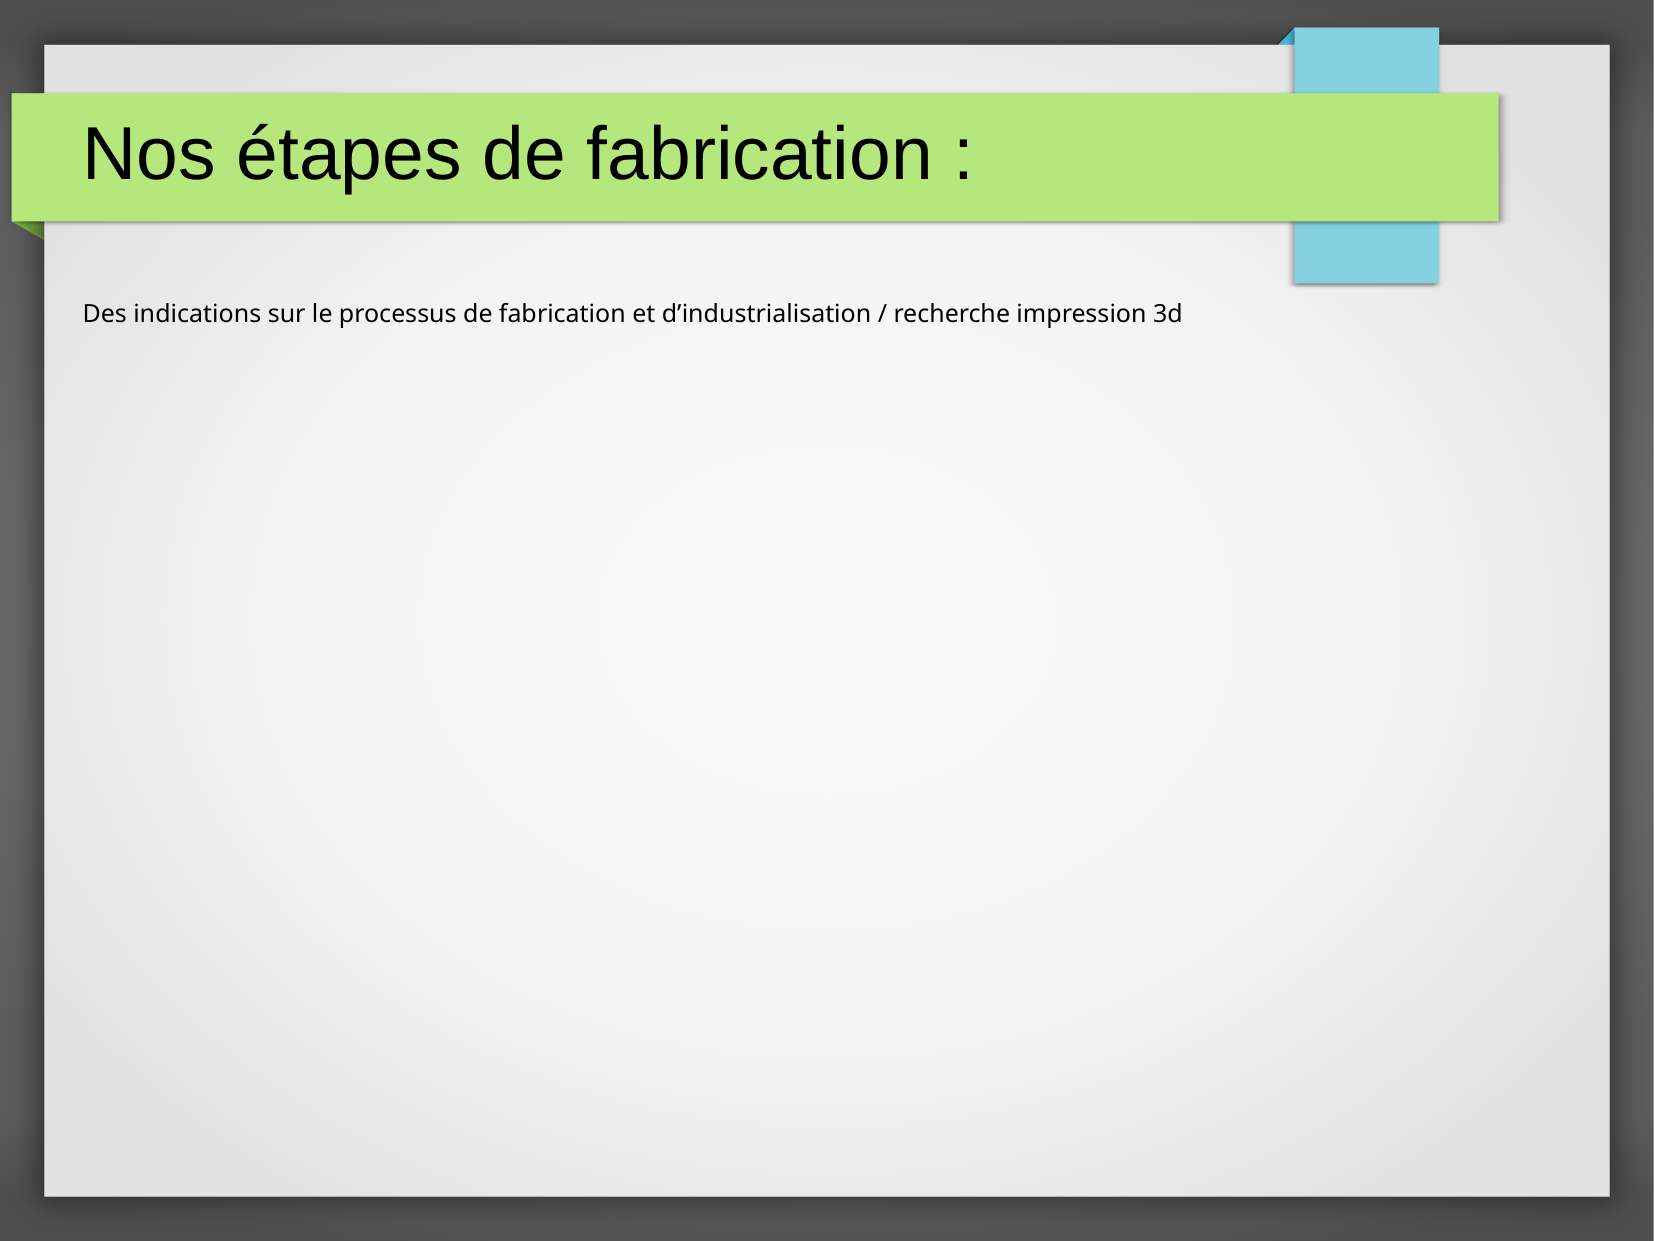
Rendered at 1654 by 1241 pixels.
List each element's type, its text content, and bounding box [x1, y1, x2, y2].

title Nos étapes de fabrication : [82, 94, 1264, 213]
list Des indications sur le processus de fabrication et d’industrialisation / recherche impression 3d [82, 295, 1571, 1015]
picture [0, 0, 1654, 1241]
